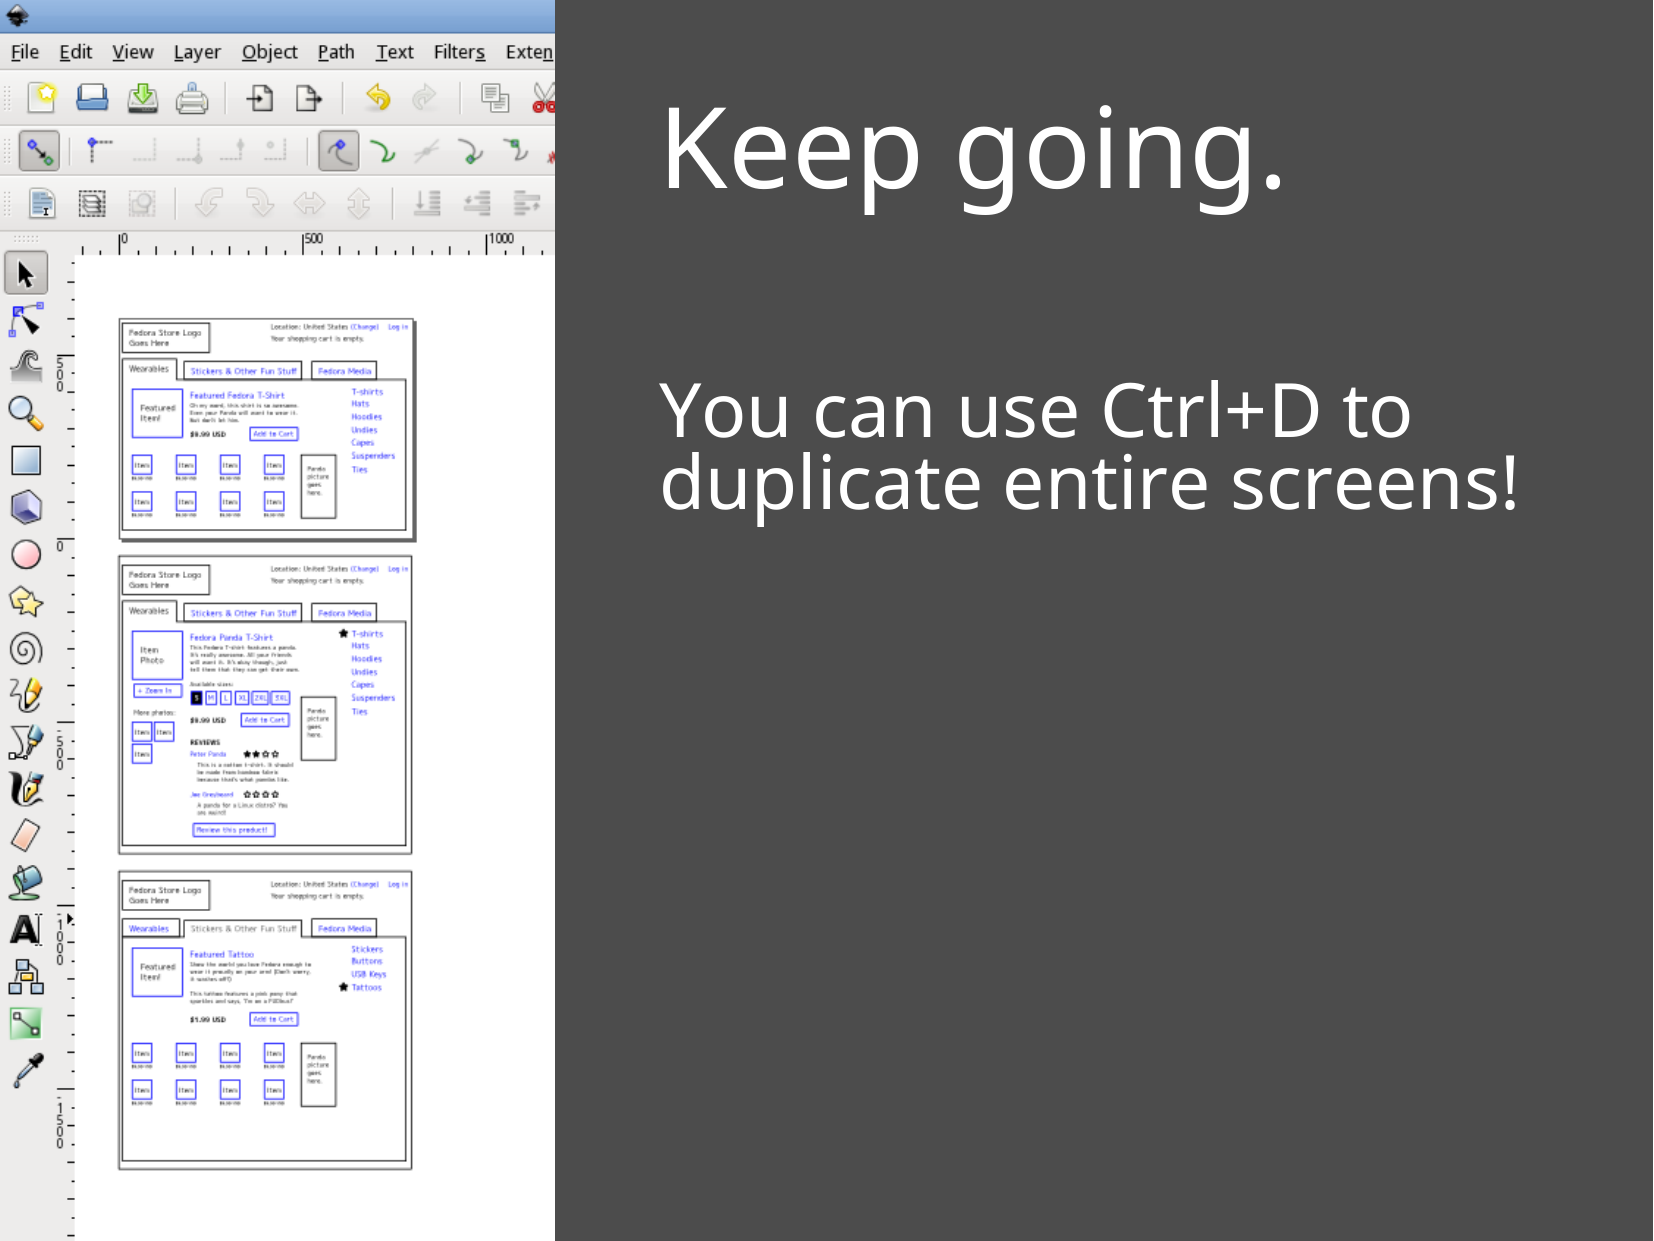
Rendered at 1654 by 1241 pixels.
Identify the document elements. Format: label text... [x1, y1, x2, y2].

title You can use Ctrl+D to duplicate entire screens! [659, 320, 1613, 584]
title Keep going. [659, 25, 1613, 288]
picture [0, 0, 555, 1241]
